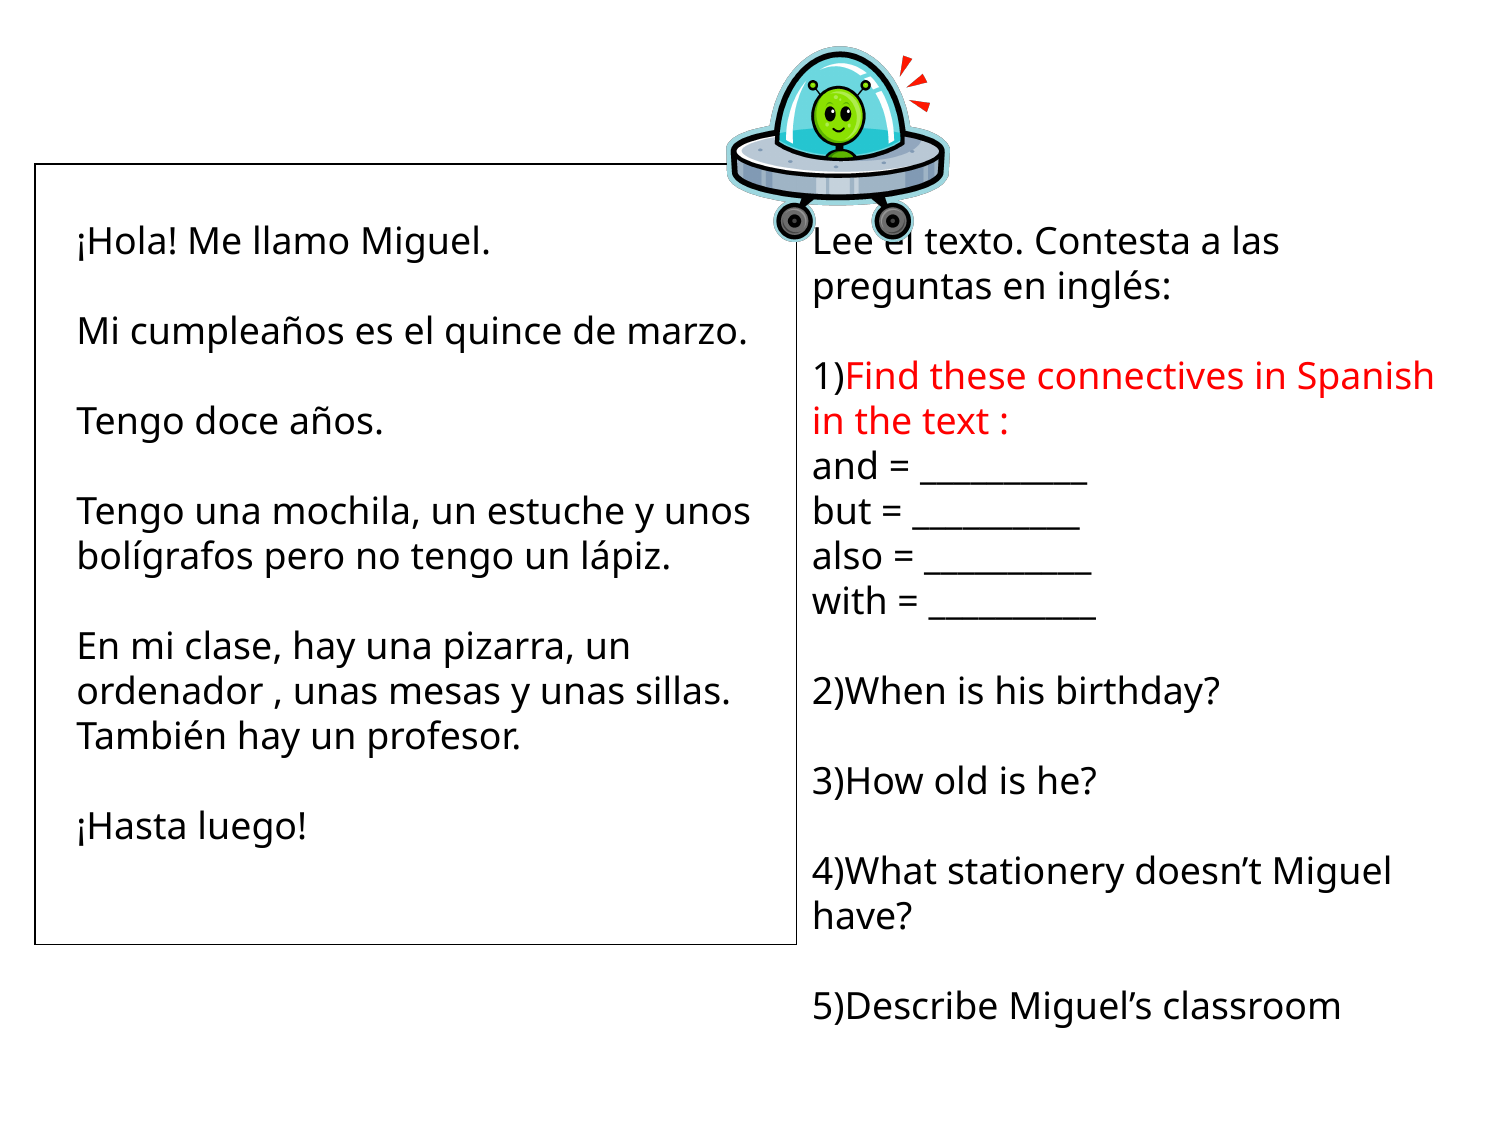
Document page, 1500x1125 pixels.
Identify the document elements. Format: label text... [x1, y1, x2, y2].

picture [726, 46, 950, 242]
text_box ¡Hola! Me llamo Miguel. Mi cumpleaños es el quince de marzo. Tengo doce años. Tengo una mochila, un estuche y unos bolígrafos pero no tengo un lápiz. En mi clase, hay una pizarra, un ordenador , unas mesas y unas sillas. También hay un profesor. ¡Hasta luego! [35, 163, 797, 945]
text_box Lee el texto. Contesta a las preguntas en inglés: Find these connectives in Spanish in the text : and = __________ but = __________ also = __________ with = __________ When is his birthday? How old is he? What stationery doesn’t Miguel have? Describe Miguel’s classroom [797, 164, 1472, 1035]
